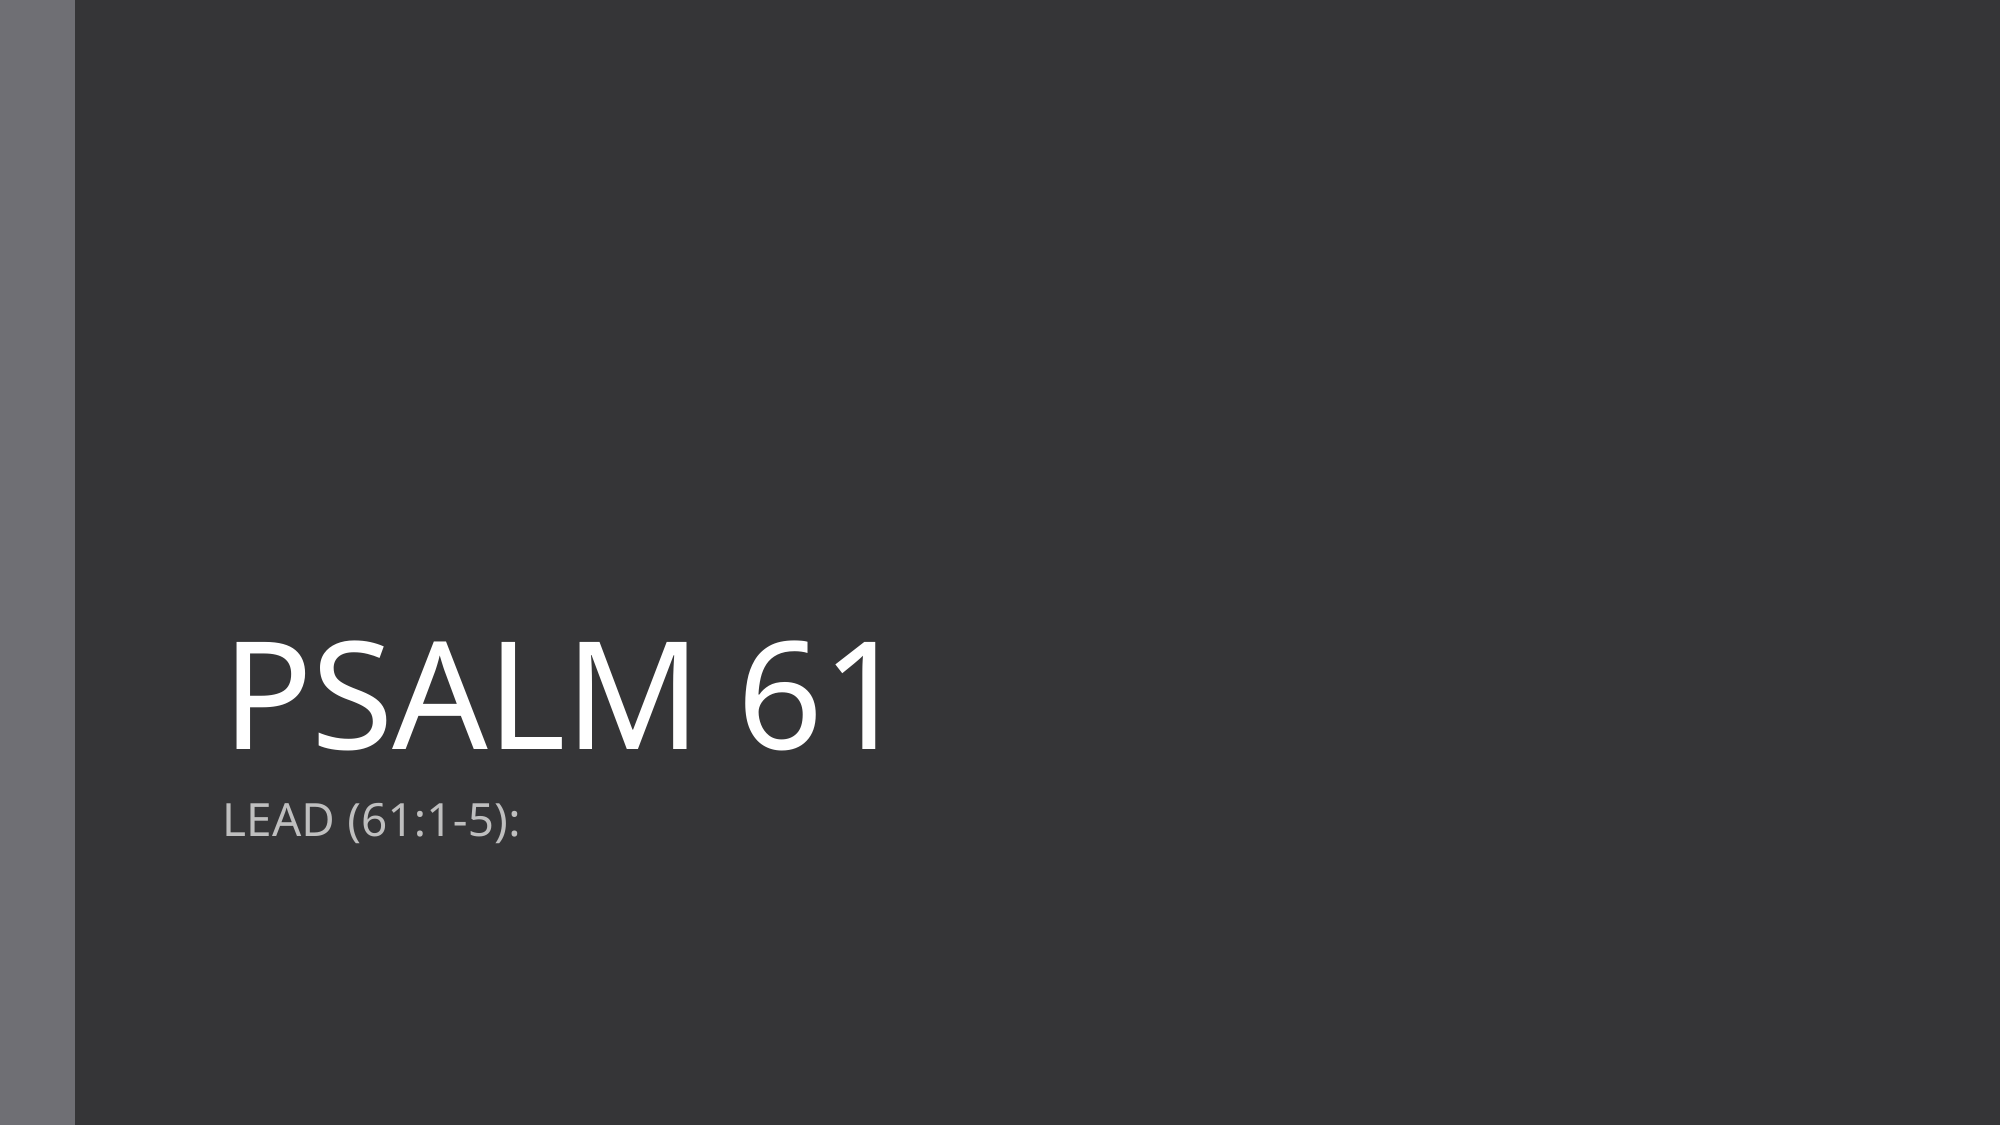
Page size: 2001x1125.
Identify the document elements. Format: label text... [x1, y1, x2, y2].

title PSALM 61 [206, 124, 1752, 787]
subtitle LEAD (61:1-5): [206, 787, 1752, 1066]
